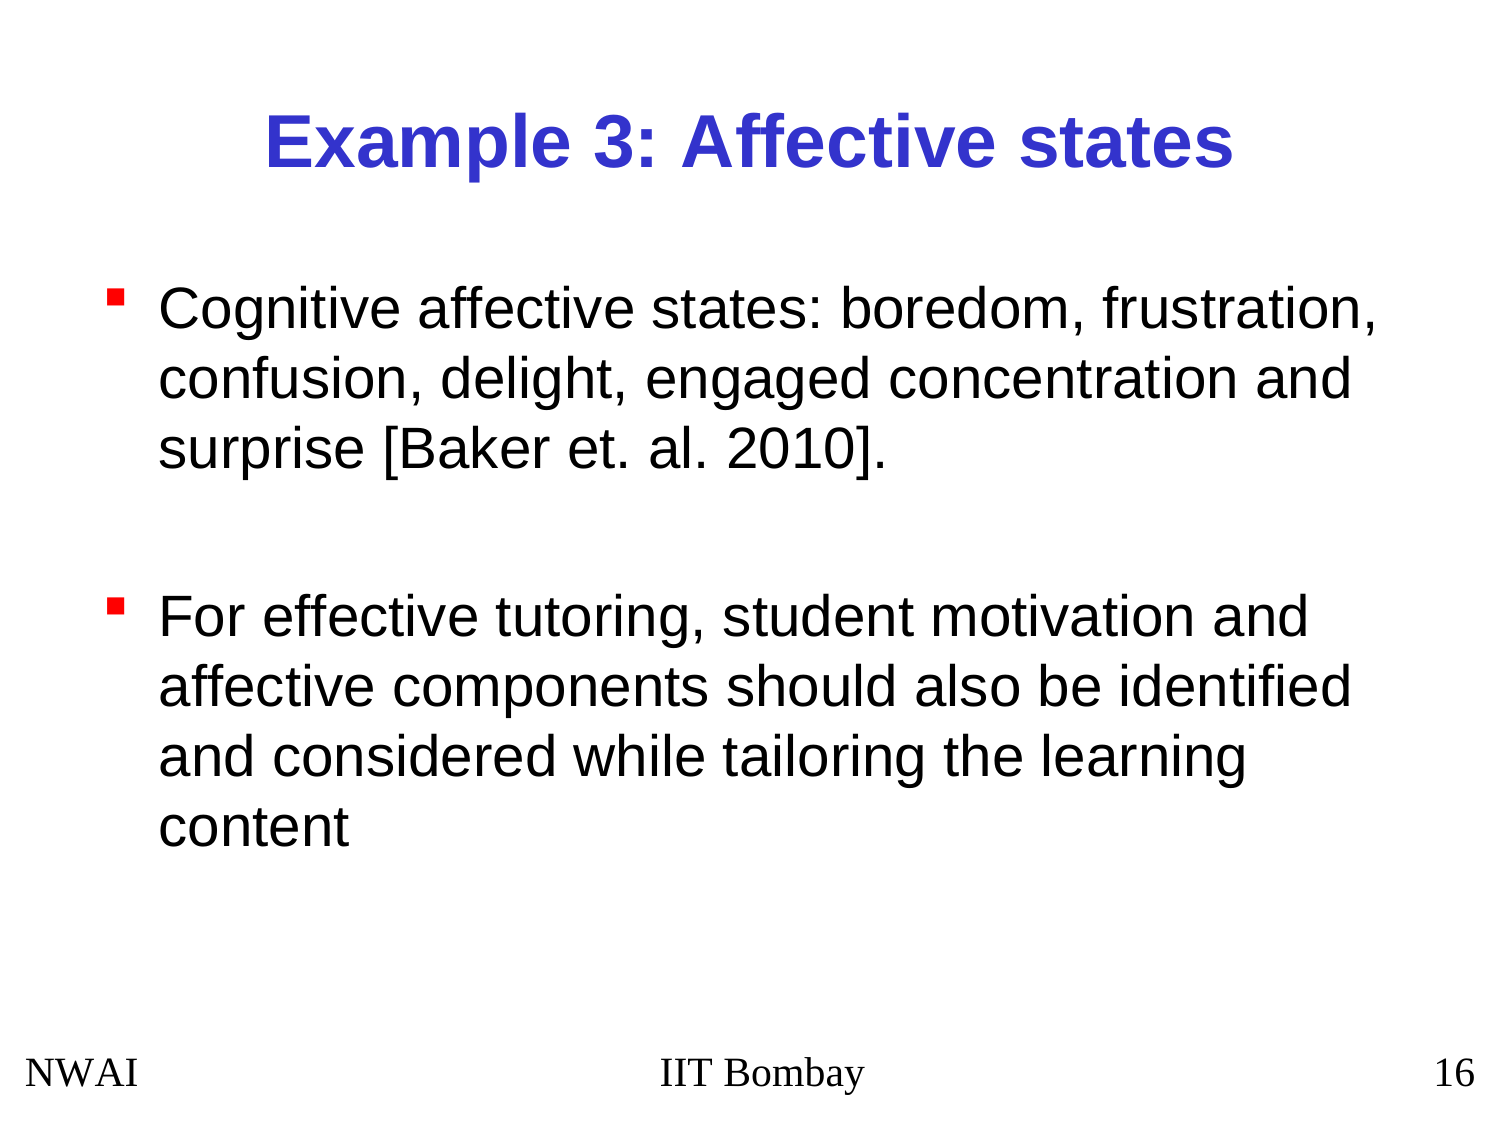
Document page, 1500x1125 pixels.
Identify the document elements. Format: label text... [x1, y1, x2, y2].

list Cognitive affective states: boredom, frustration, confusion, delight, engaged concentration and surprise [Baker et. al. 2010]. For effective tutoring, student motivation and affective components should also be identified and considered while tailoring the learning content [87, 262, 1463, 1005]
title Example 3: Affective states [37, 62, 1463, 213]
